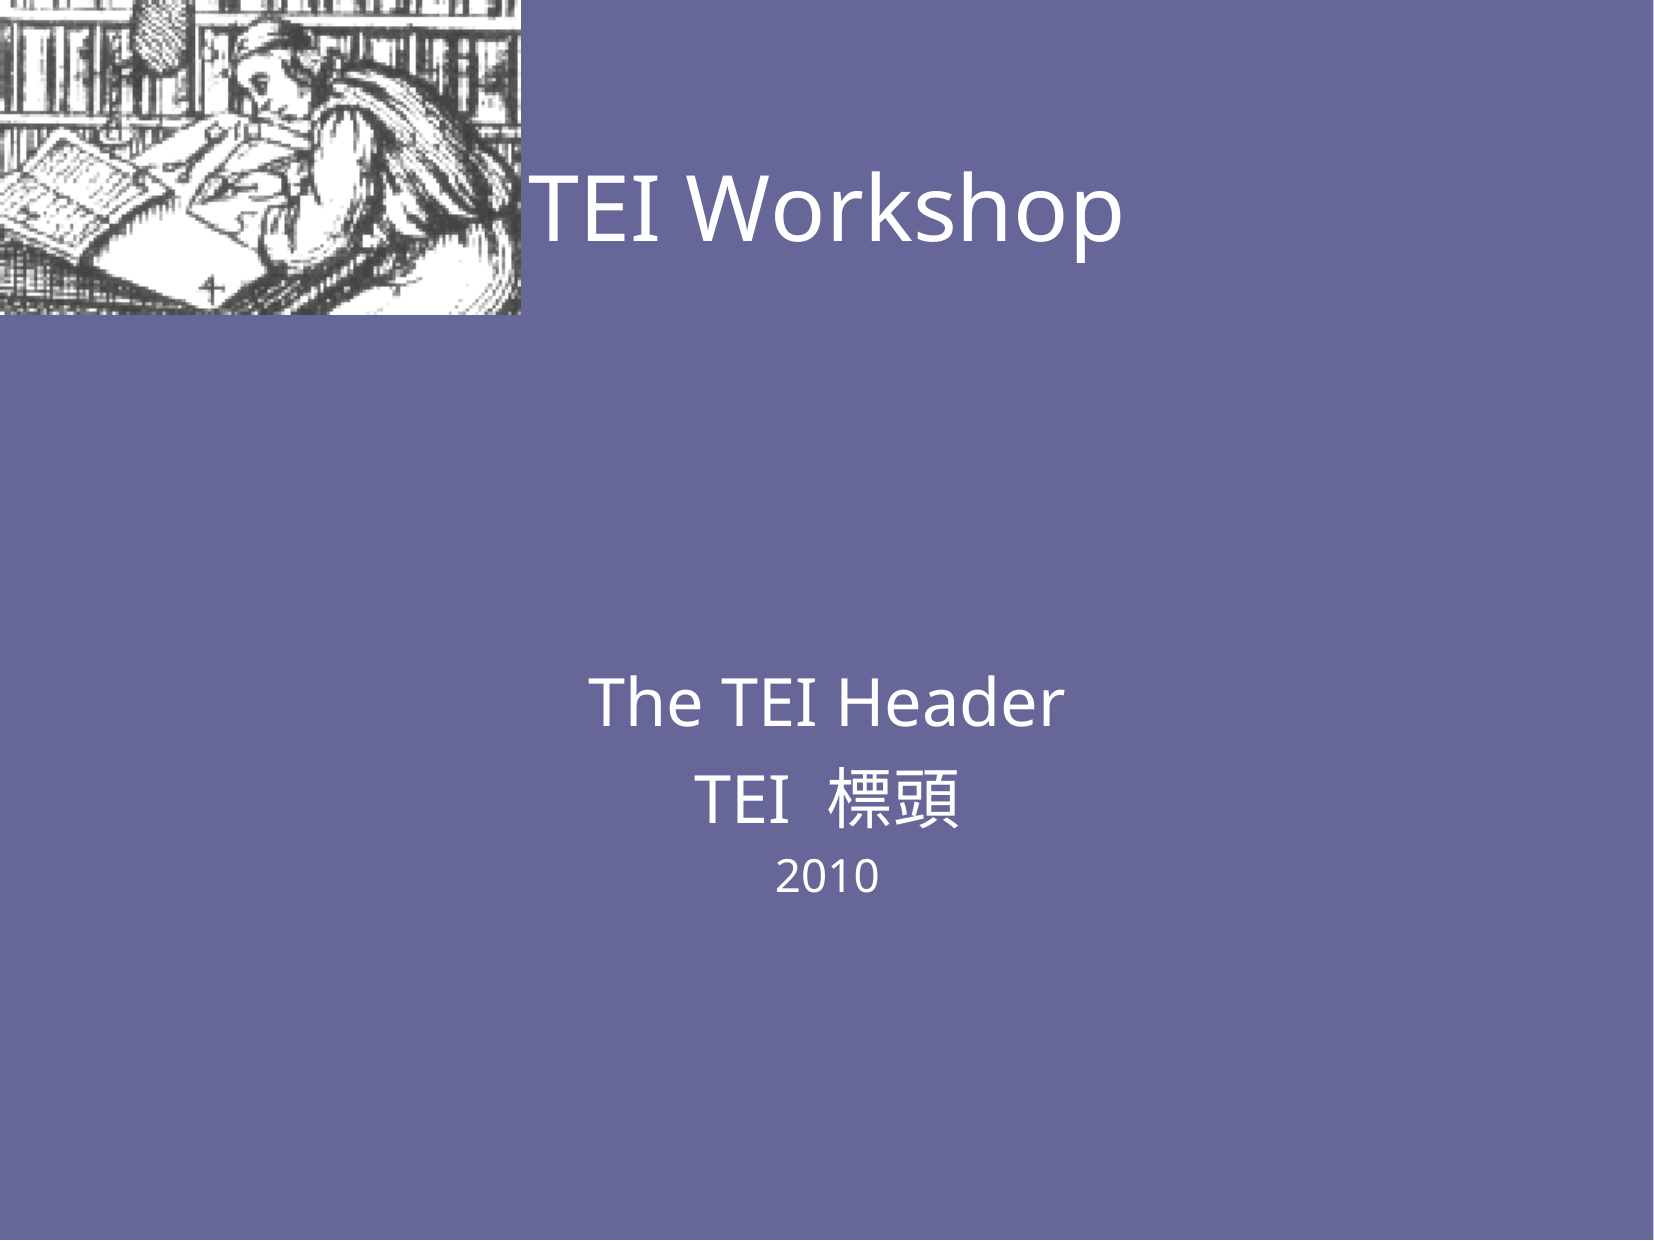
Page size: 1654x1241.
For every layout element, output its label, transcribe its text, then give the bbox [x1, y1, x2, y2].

picture [0, 0, 521, 315]
title TEI Workshop [521, 102, 1534, 310]
subtitle The TEI Header TEI 標頭 2010 [121, 344, 1534, 1127]
